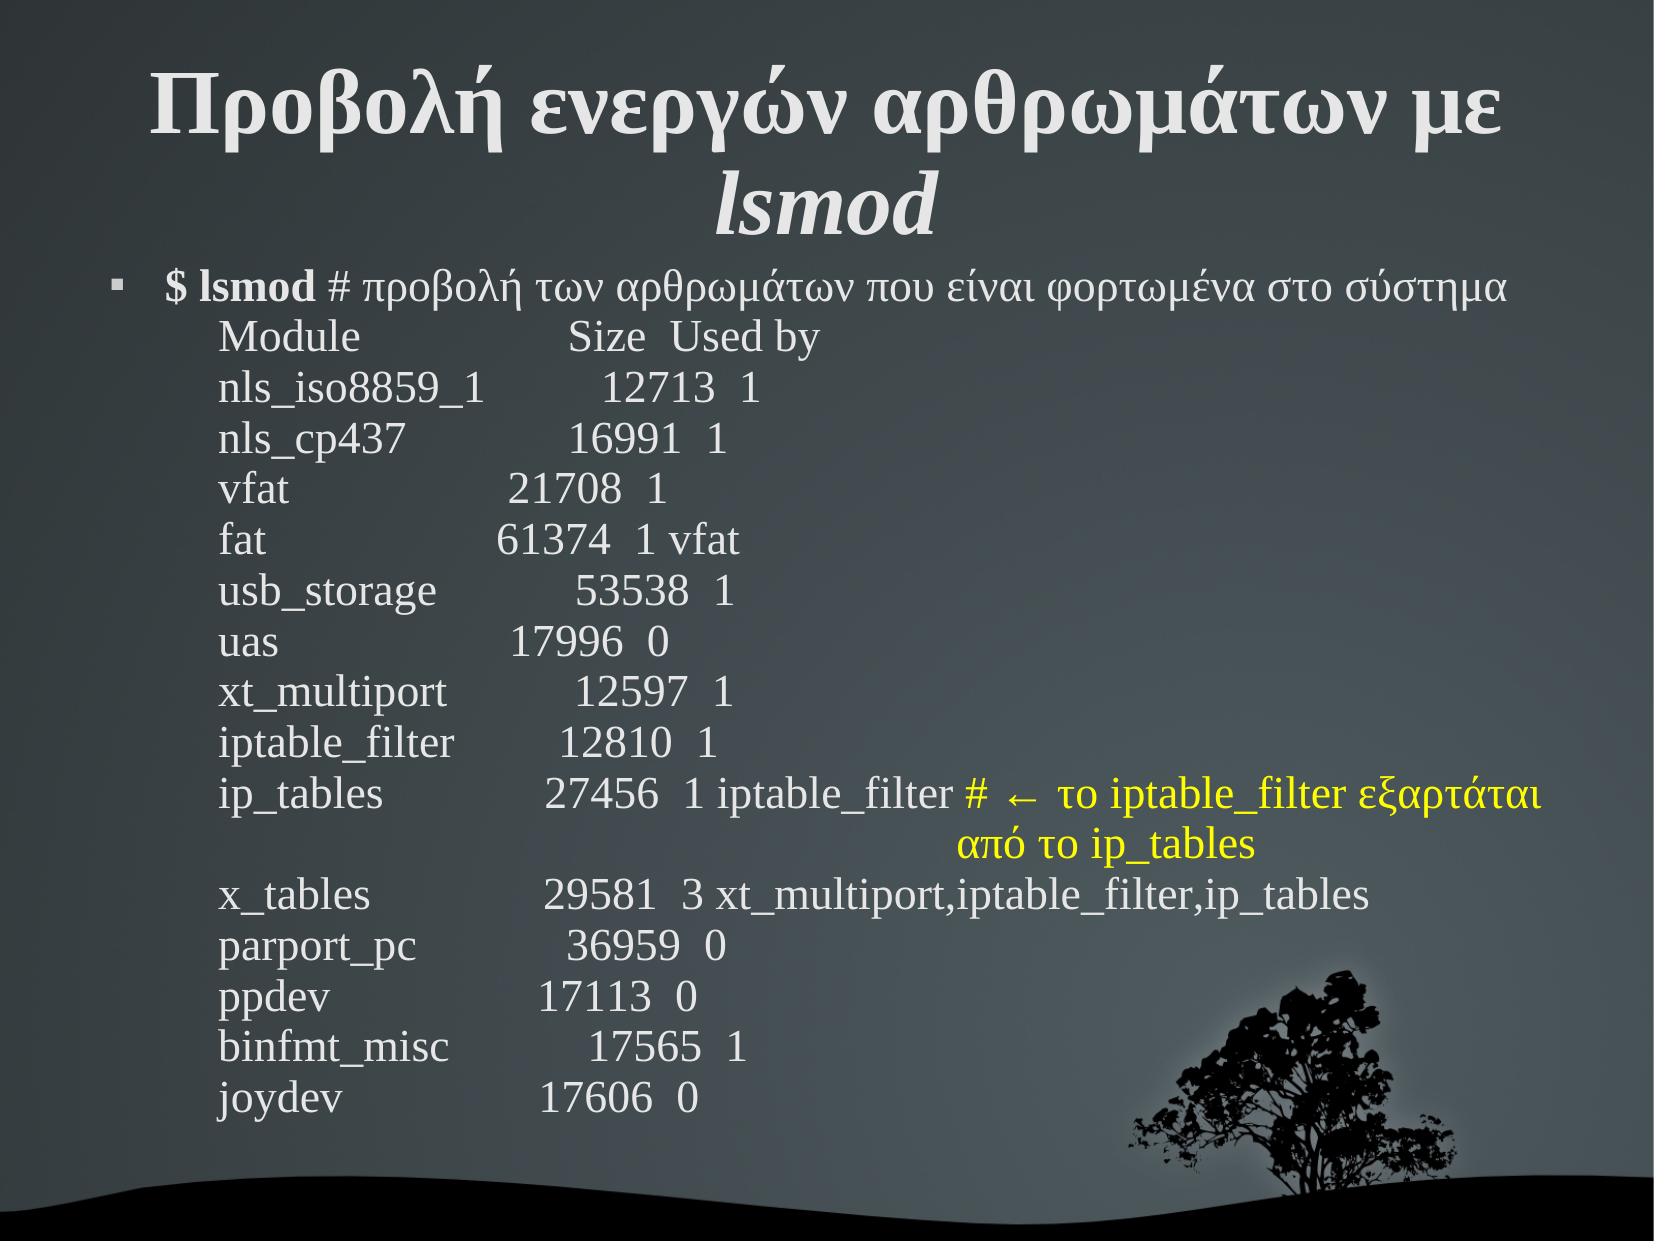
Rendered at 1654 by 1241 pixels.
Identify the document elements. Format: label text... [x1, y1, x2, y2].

list $ lsmod # προβολή των αρθρωμάτων που είναι φορτωμένα στο σύστημα Module Size Used by nls_iso8859_1 12713 1 nls_cp437 16991 1 vfat 21708 1 fat 61374 1 vfat usb_storage 53538 1 uas 17996 0 xt_multiport 12597 1 iptable_filter 12810 1 ip_tables 27456 1 iptable_filter # ← το iptable_filter εξαρτάται από το ip_tables x_tables 29581 3 xt_multiport,iptable_filter,ip_tables parport_pc 36959 0 ppdev 17113 0 binfmt_misc 17565 1 joydev 17606 0 [76, 260, 1565, 1241]
picture [0, 0, 1654, 1241]
title Προβολή ενεργών αρθρωμάτων με lsmod [82, 33, 1571, 273]
